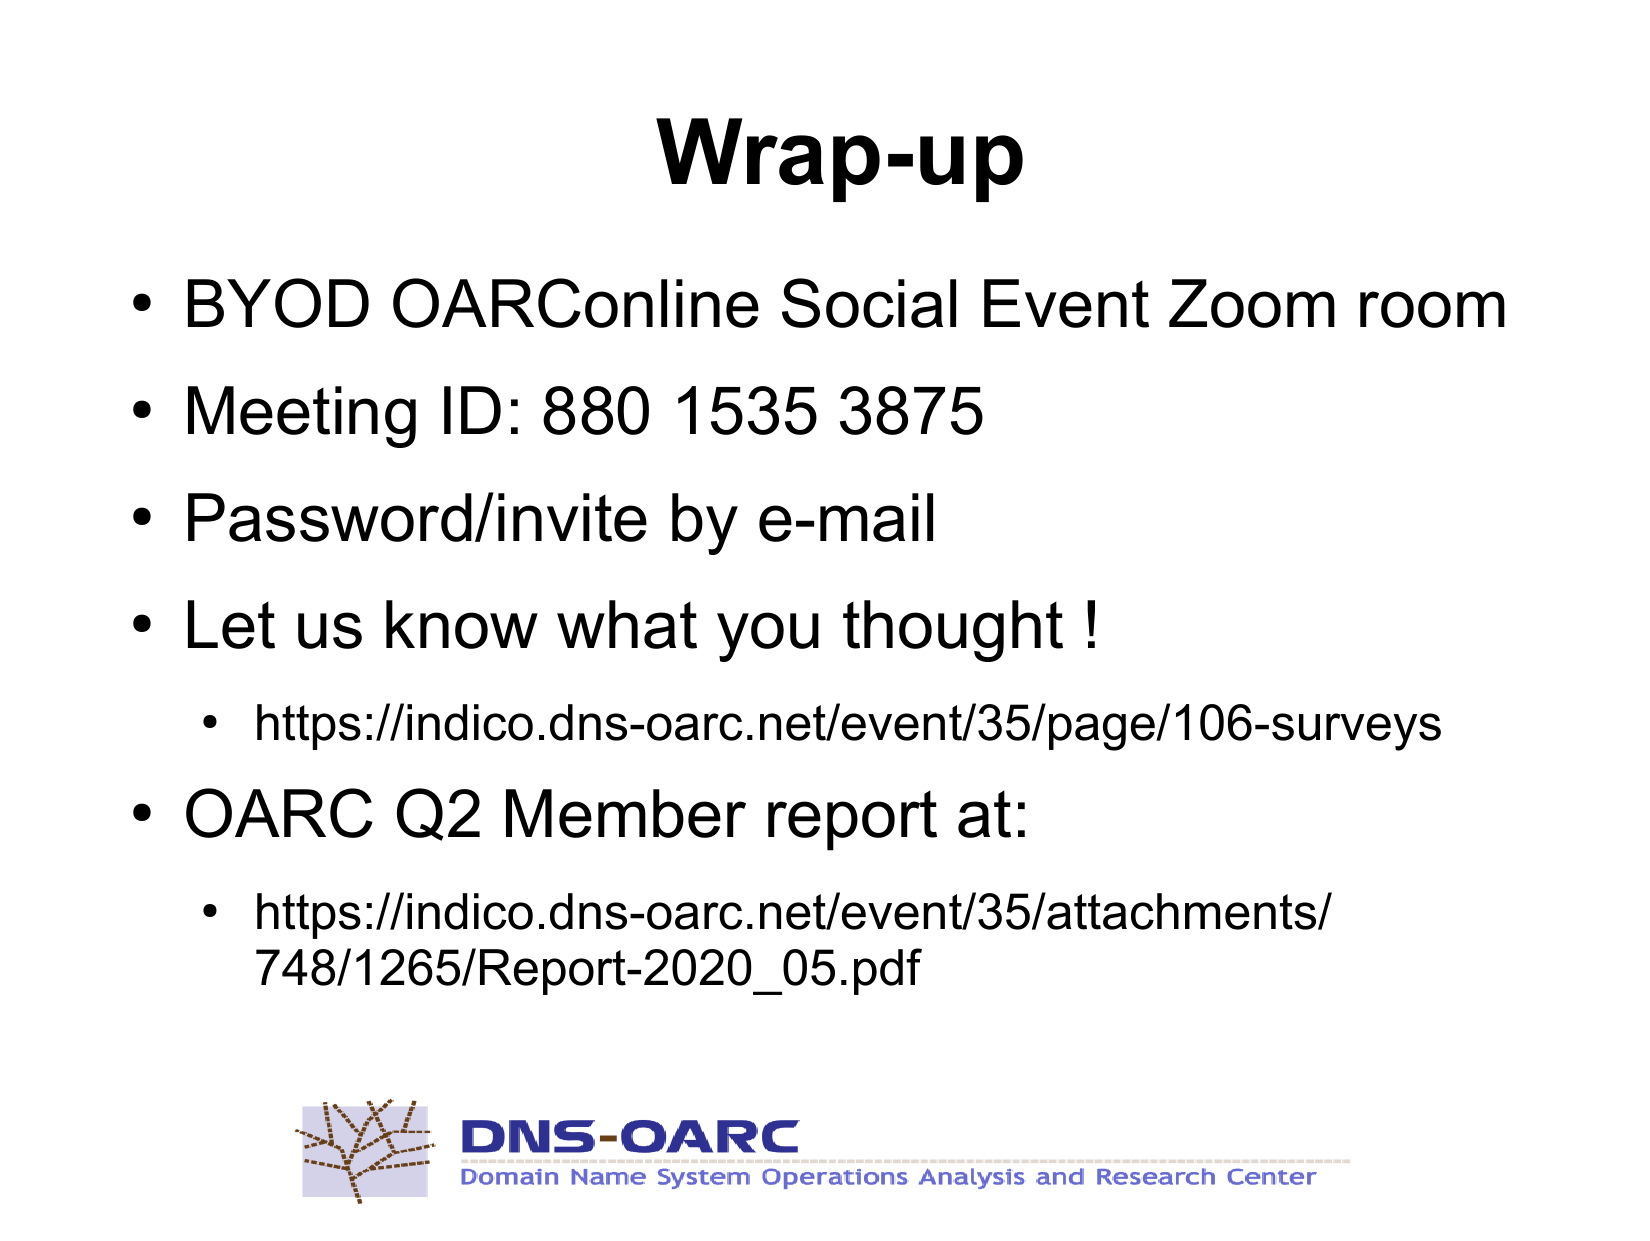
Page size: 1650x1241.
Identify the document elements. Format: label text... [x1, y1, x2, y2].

title Wrap-up [82, 49, 1568, 257]
list BYOD OARConline Social Event Zoom room Meeting ID: 880 1535 3875 Password/invite by e-mail Let us know what you thought ! https://indico.dns-oarc.net/event/35/page/106-surveys OARC Q2 Member report at: https://indico.dns-oarc.net/event/35/attachments/748/1265/Report-2020_05.pdf [112, 266, 1576, 1088]
picture [235, 1092, 1385, 1211]
